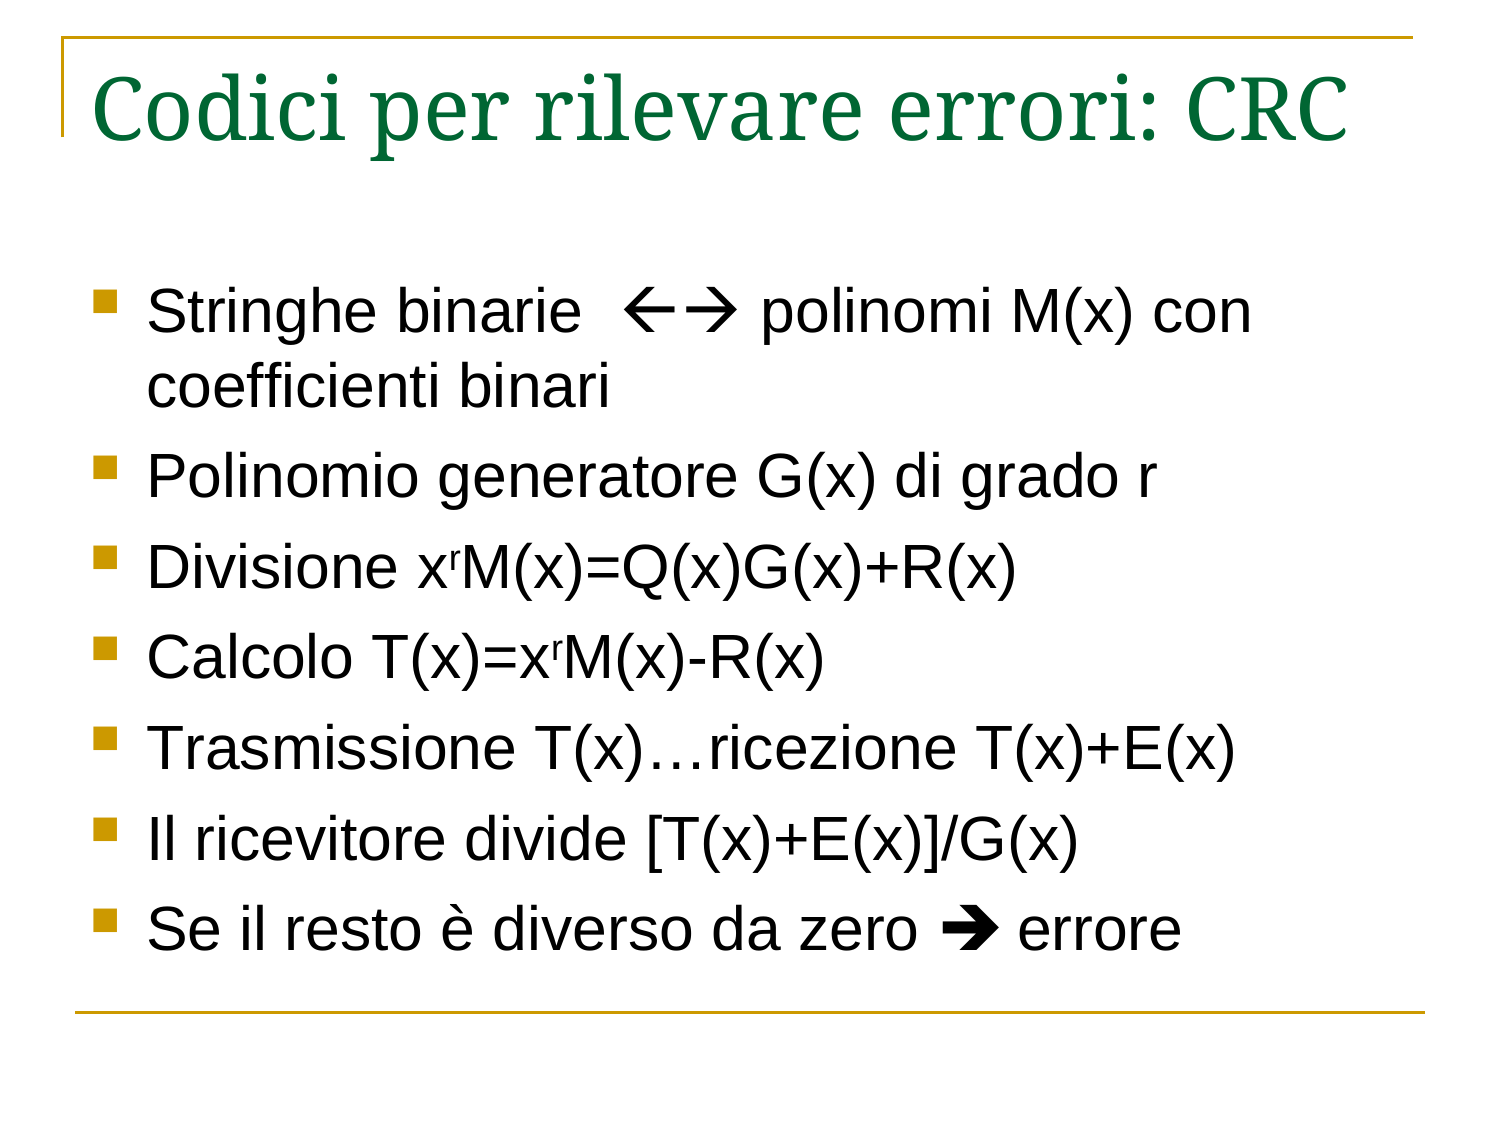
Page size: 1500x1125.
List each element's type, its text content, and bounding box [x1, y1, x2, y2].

list Stringhe binarie  polinomi M(x) con coefficienti binari Polinomio generatore G(x) di grado r Divisione xrM(x)=Q(x)G(x)+R(x) Calcolo T(x)=xrM(x)-R(x) Trasmissione T(x)…ricezione T(x)+E(x) Il ricevitore divide [T(x)+E(x)]/G(x) Se il resto è diverso da zero  errore [75, 262, 1426, 1062]
title Codici per rilevare errori: CRC [75, 45, 1426, 233]
